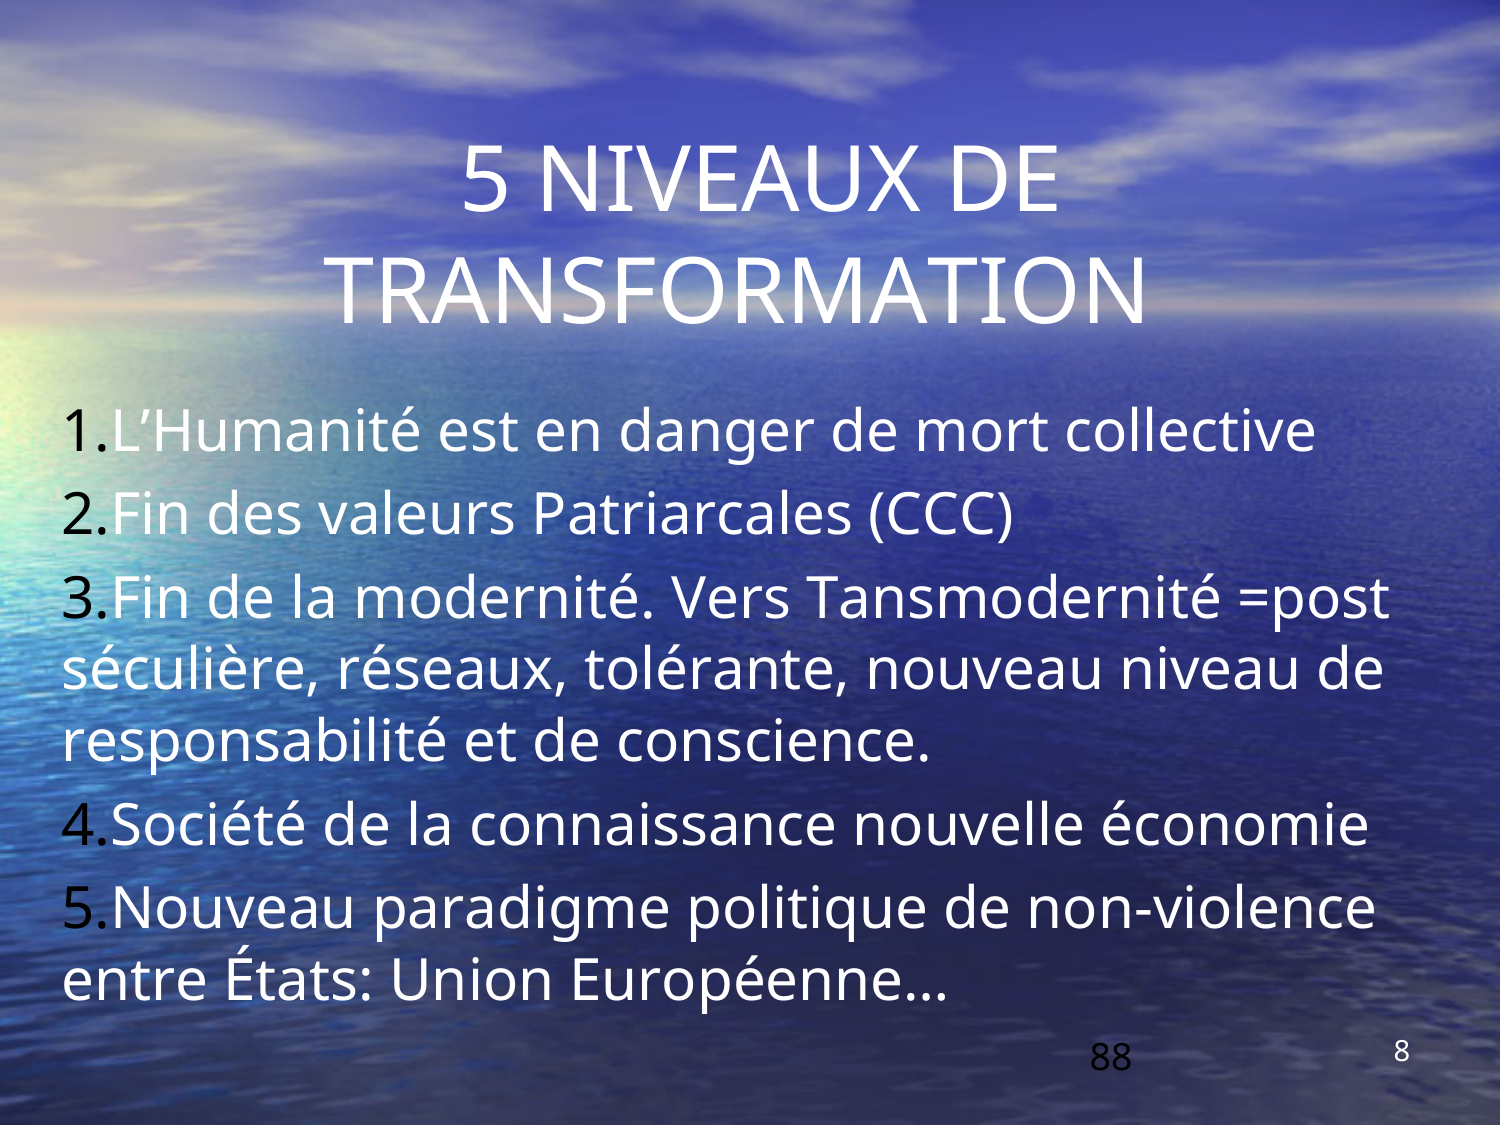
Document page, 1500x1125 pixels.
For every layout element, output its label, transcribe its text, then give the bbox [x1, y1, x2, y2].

picture [0, 0, 1500, 1125]
text_box L’Humanité est en danger de mort collective Fin des valeurs Patriarcales (CCC) Fin de la modernité. Vers Tansmodernité =post séculière, réseaux, tolérante, nouveau niveau de responsabilité et de conscience. Société de la connaissance nouvelle économie Nouveau paradigme politique de non-violence entre États: Union Européenne… [46, 383, 1500, 1062]
text_box 5 NIVEAUX DE TRANSFORMATION [81, 0, 1418, 119]
text_box <numéro><numéro> [1074, 1024, 1425, 1103]
